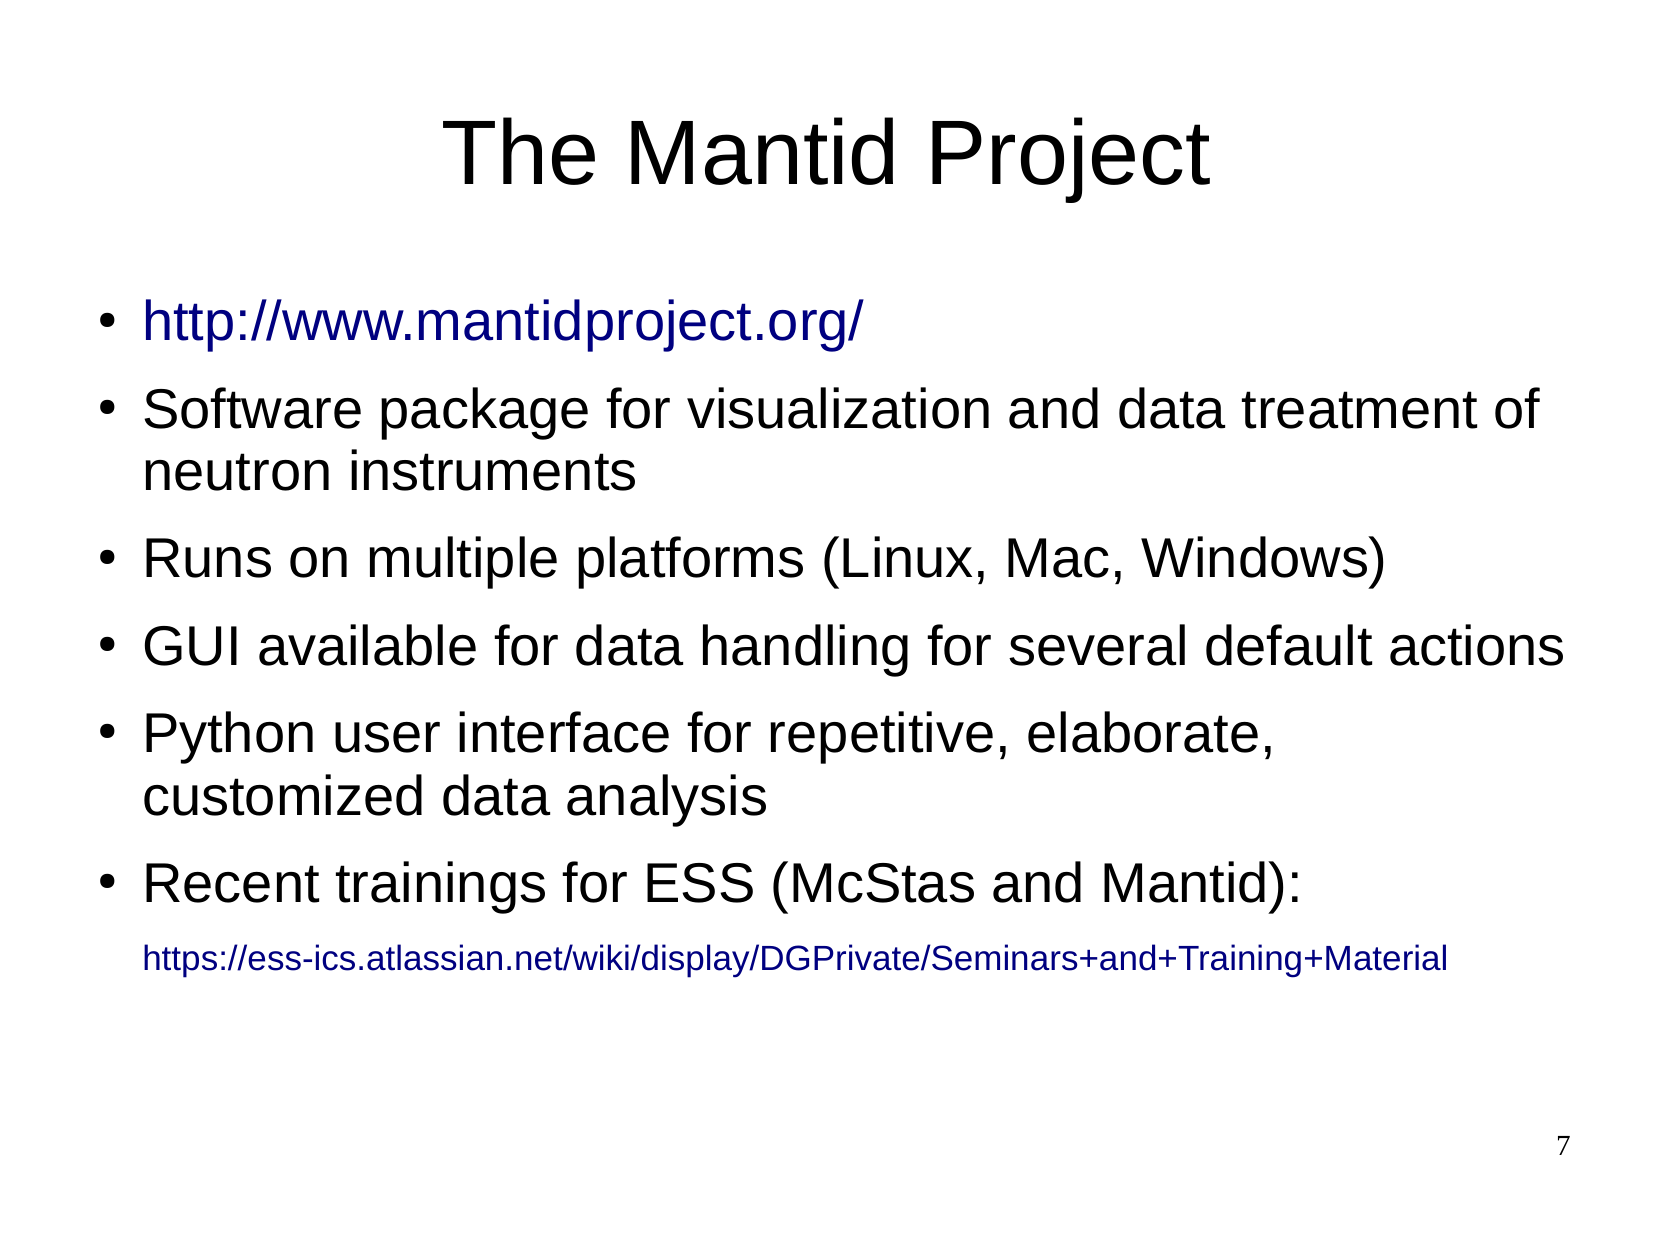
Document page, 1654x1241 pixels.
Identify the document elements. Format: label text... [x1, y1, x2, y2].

title The Mantid Project [82, 49, 1571, 257]
list http://www.mantidproject.org/ Software package for visualization and data treatment of neutron instruments Runs on multiple platforms (Linux, Mac, Windows) GUI available for data handling for several default actions Python user interface for repetitive, elaborate, customized data analysis Recent trainings for ESS (McStas and Mantid): https://ess-ics.atlassian.net/wiki/display/DGPrivate/Seminars+and+Training+Material [82, 290, 1571, 1010]
